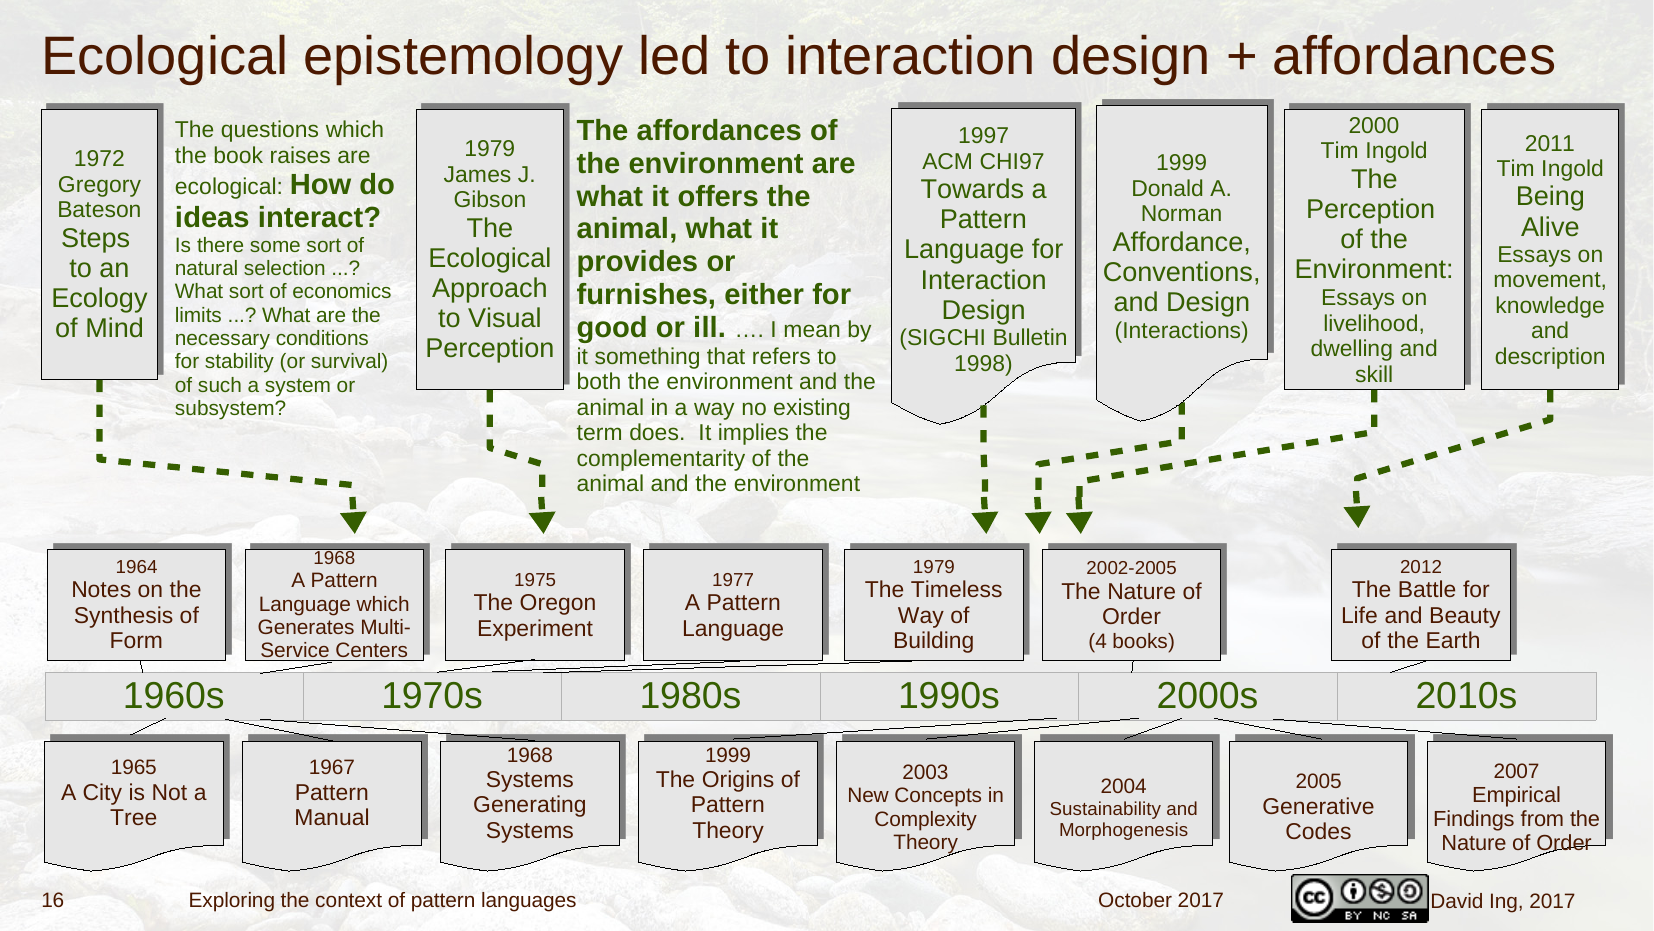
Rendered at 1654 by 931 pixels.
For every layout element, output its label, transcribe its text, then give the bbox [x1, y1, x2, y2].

text_box The questions which the book raises are ecological: How do ideas interact? Is there some sort of natural selection ...? What sort of economics limits ...? What are the necessary conditions for stability (or survival) of such a system or subsystem? [160, 109, 412, 425]
table_header 2000s [1079, 673, 1337, 720]
title Ecological epistemology led to interaction design + affordances [41, 30, 1613, 181]
text_box 1997 ACM CHI97 Towards a Pattern Language for Interaction Design (SIGCHI Bulletin 1998) [891, 108, 1076, 425]
text_box 1968 Systems Generating Systems [440, 741, 620, 872]
text_box 2005 Generative Codes [1229, 741, 1408, 872]
text_box 1972 Gregory Bateson Steps to an Ecology of Mind [41, 109, 158, 380]
text_box 1977 A Pattern Language [643, 549, 823, 661]
text_box 1979 James J. Gibson The Ecological Approach to Visual Perception [416, 109, 561, 390]
text_box 1964 Notes on the Synthesis of Form [47, 549, 226, 661]
text_box 1965 A City is Not a Tree [44, 741, 224, 872]
text_box 2000 Tim Ingold The Perception of the Environment: Essays on livelihood, dwelling and skill [1284, 109, 1465, 390]
text_box 2002-2005 The Nature of Order (4 books) [1042, 549, 1221, 661]
text_box 1968 A Pattern Language which Generates Multi-Service Centers [245, 549, 424, 661]
table_header 1980s [562, 673, 820, 720]
text_box 2003 New Concepts in Complexity Theory [836, 741, 1015, 872]
text_box 2011 Tim Ingold Being Alive Essays on movement, knowledge and description [1481, 109, 1619, 390]
table_header 1960s [46, 673, 303, 720]
text_box 1999 The Origins of Pattern Theory [638, 741, 818, 872]
text_box 1979 The Timeless Way of Building [844, 549, 1024, 661]
text_box 2007 Empirical Findings from the Nature of Order [1427, 741, 1606, 872]
table_header 1990s [821, 673, 1078, 720]
picture [0, 0, 1654, 931]
table_header 2010s [1338, 673, 1596, 720]
text_box 1975 The Oregon Experiment [445, 549, 625, 661]
table_header 1970s [304, 673, 561, 720]
text_box 2004 Sustainability and Morphogenesis [1034, 741, 1213, 872]
text_box 1999 Donald A. Norman Affordance, Conventions, and Design (Interactions) [1096, 105, 1268, 422]
text_box The affordances of the environment are what it offers the animal, what it provides or furnishes, either for good or ill. …. I mean by it something that refers to both the environment and the animal in a way no existing term does. It implies the complementarity of the animal and the environment [561, 106, 896, 501]
text_box 1967 Pattern Manual [242, 741, 422, 872]
text_box 2012 The Battle for Life and Beauty of the Earth [1331, 549, 1511, 661]
